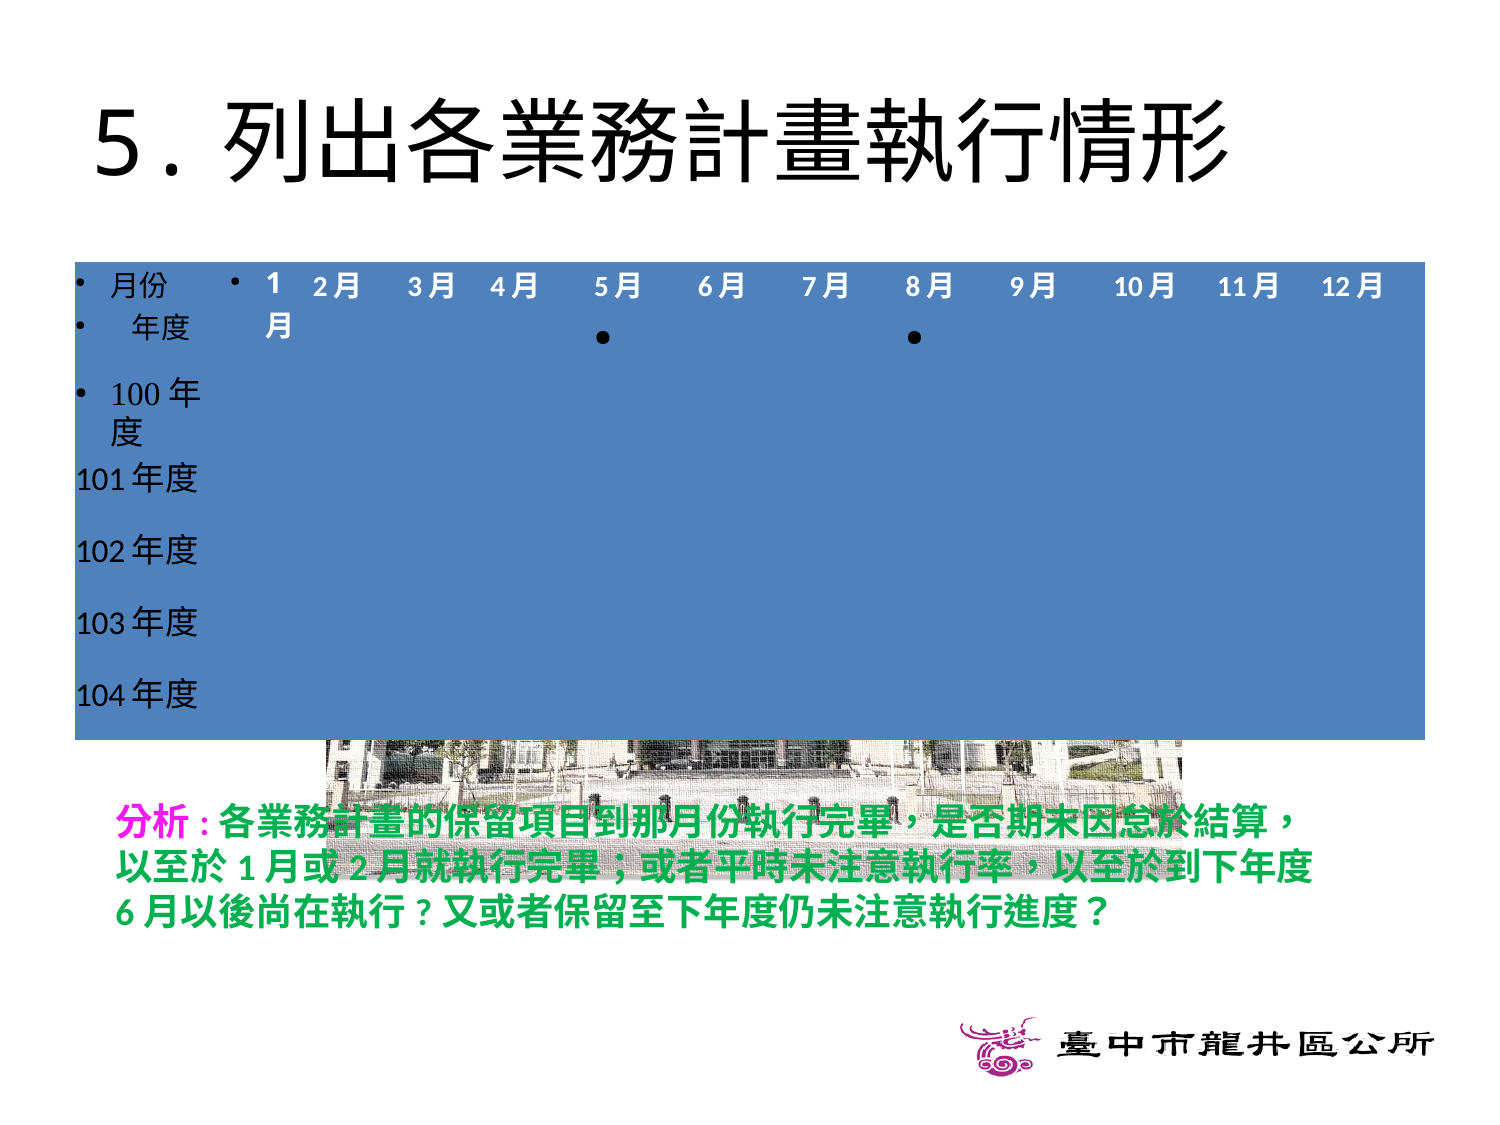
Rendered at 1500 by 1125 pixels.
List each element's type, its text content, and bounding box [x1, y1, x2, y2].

table_cell [490, 524, 594, 596]
table_cell 100年度 [75, 375, 230, 452]
table_cell [1113, 375, 1217, 452]
table_cell [313, 596, 407, 668]
table_cell [1321, 668, 1425, 740]
table_cell 101年度 [75, 452, 230, 524]
table_cell [698, 596, 802, 668]
table_cell [594, 375, 698, 452]
table_cell [407, 452, 490, 524]
table_cell [1113, 668, 1217, 740]
table_header 2月 [313, 280, 322, 294]
table_header 4月 [490, 262, 594, 375]
table_cell [1321, 524, 1425, 596]
table_cell [802, 668, 906, 740]
table_cell [698, 668, 802, 740]
table_cell [594, 596, 698, 668]
table_cell [490, 668, 594, 740]
table_header 8月 [906, 262, 1009, 375]
table_cell [906, 452, 1009, 524]
table_cell [906, 668, 1009, 740]
table_cell [906, 596, 1009, 668]
table_cell [594, 452, 698, 524]
table_cell [490, 375, 594, 452]
table_header 7月 [802, 262, 906, 375]
table_header 5月 [594, 262, 698, 375]
table_cell [1113, 596, 1217, 668]
table_cell [407, 375, 490, 452]
table_cell [407, 524, 490, 596]
table_header 1月 [230, 262, 313, 375]
table_cell [802, 596, 906, 668]
table_cell [1217, 668, 1321, 740]
table_cell [407, 668, 490, 740]
table_header 3月 [407, 262, 490, 375]
table_header 月份 年度 [75, 262, 230, 375]
table_cell 104年度 [75, 668, 230, 740]
table_cell [1217, 452, 1321, 524]
table_cell [313, 668, 407, 740]
table_cell [490, 452, 594, 524]
table_cell [1217, 375, 1321, 452]
table_cell [906, 524, 1009, 596]
table_cell [1009, 375, 1113, 452]
table_cell [1009, 596, 1113, 668]
table_cell [1321, 375, 1425, 452]
table_header 12月 [1321, 262, 1425, 375]
table_cell [230, 452, 313, 524]
table_cell [594, 668, 698, 740]
table_cell [230, 596, 313, 668]
table_cell [1009, 668, 1113, 740]
text_box 分析:各業務計畫的保留項目到那月份執行完畢，是否期末因怠於結算，以至於1月或2月就執行完畢；或者平時未注意執行率，以至於到下年度6月以後尚在執行?又或者保留至下年度仍未注意執行進度？ [100, 790, 1353, 942]
table_cell [802, 375, 906, 452]
table_header 6月 [701, 286, 708, 293]
table_cell [230, 524, 313, 596]
table_cell [230, 668, 313, 740]
table_cell [906, 375, 1009, 452]
table_cell [1009, 452, 1113, 524]
table_header 6月 [698, 262, 802, 375]
table_cell [1217, 524, 1321, 596]
table_header 11月 [1217, 262, 1321, 375]
table_cell [490, 596, 594, 668]
table_cell [407, 596, 490, 668]
table_cell [594, 524, 698, 596]
table_cell [230, 375, 313, 452]
table_header 9月 [1009, 262, 1113, 375]
table_cell [802, 524, 906, 596]
table_cell [1113, 452, 1217, 524]
table_header 2月 [313, 262, 407, 375]
table_cell [1321, 452, 1425, 524]
table_cell [1217, 596, 1321, 668]
table_header 10月 [1113, 262, 1217, 375]
table_cell [698, 375, 802, 452]
table_cell 103年度 [75, 596, 230, 668]
table_cell [802, 452, 906, 524]
table_cell [698, 452, 802, 524]
title 5.列出各業務計畫執行情形 [75, 45, 1426, 233]
table_cell [313, 452, 407, 524]
table_cell [1009, 524, 1113, 596]
table_cell [313, 524, 407, 596]
table_cell 102年度 [75, 524, 230, 596]
table_cell [1321, 596, 1425, 668]
table_cell [698, 524, 802, 596]
table_cell [313, 375, 407, 452]
table_cell [1113, 524, 1217, 596]
